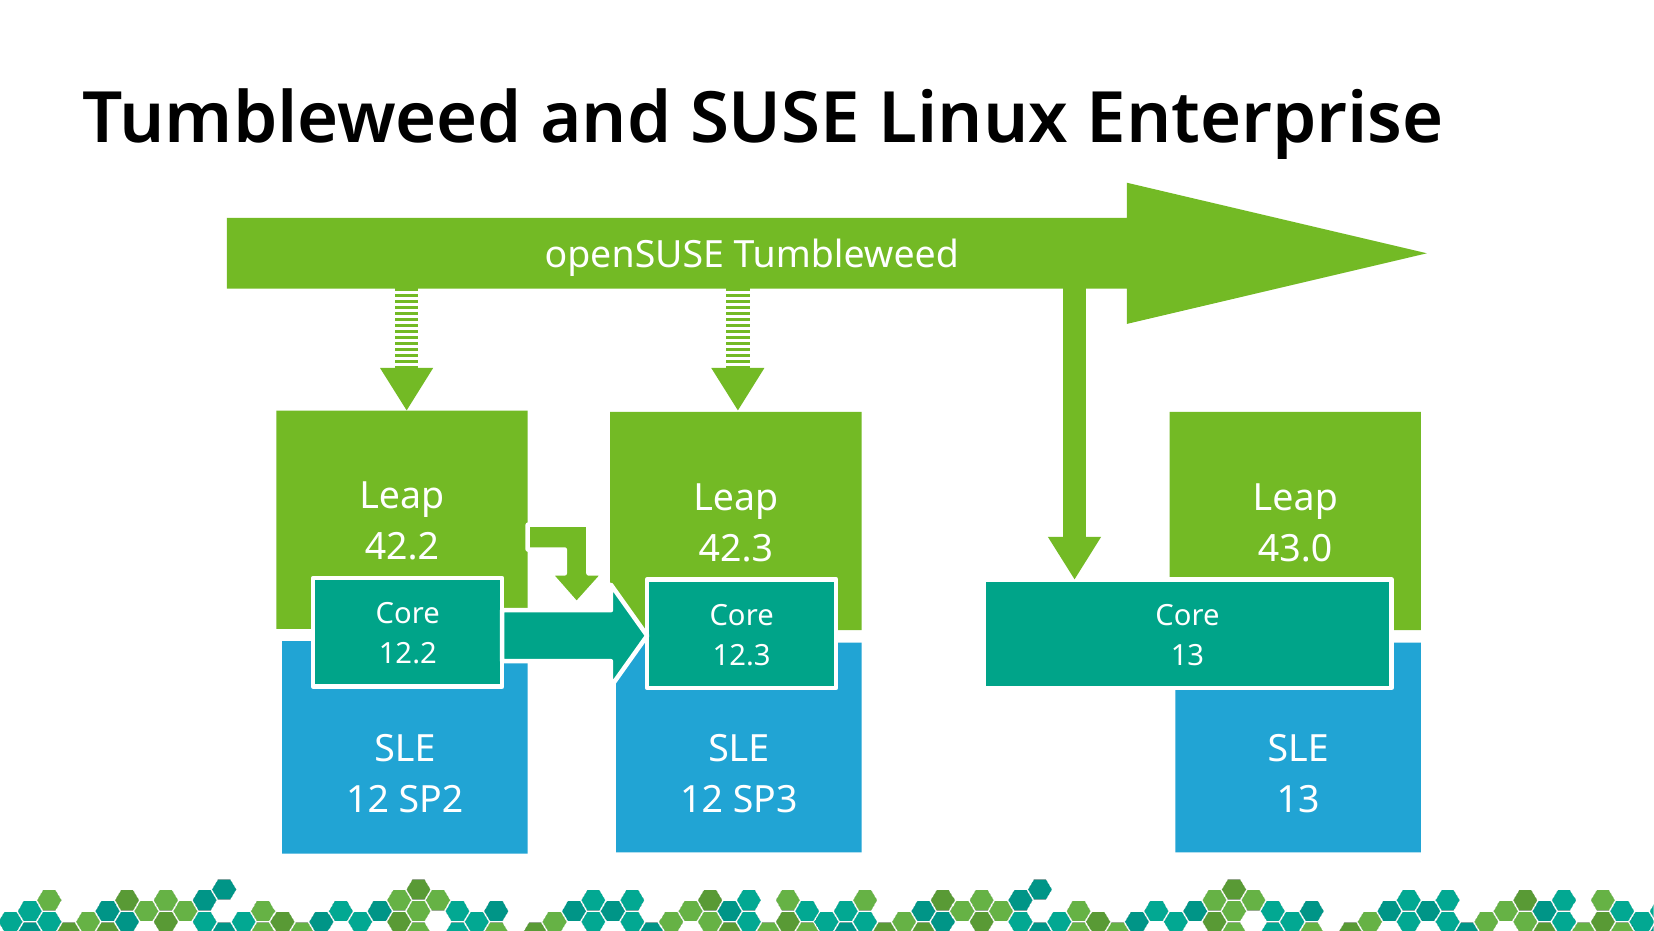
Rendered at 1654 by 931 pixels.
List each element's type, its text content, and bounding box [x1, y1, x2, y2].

text_box Core 12.2 [313, 578, 503, 687]
text_box SLE 12 SP2 [282, 641, 528, 854]
text_box SLE 13 [1175, 642, 1421, 853]
text_box [527, 524, 605, 604]
text_box Leap 43.0 [1169, 411, 1421, 631]
title Tumbleweed and SUSE Linux Enterprise [82, 37, 1571, 193]
text_box Core 12.3 [647, 579, 837, 688]
text_box Leap 42.3 [610, 411, 862, 631]
text_box Core 13 [983, 579, 1392, 688]
text_box Leap 42.2 [276, 410, 528, 629]
text_box SLE 12 SP3 [616, 642, 862, 853]
text_box openSUSE Tumbleweed [226, 182, 1427, 324]
picture [0, 871, 1654, 931]
text_box [502, 584, 648, 687]
